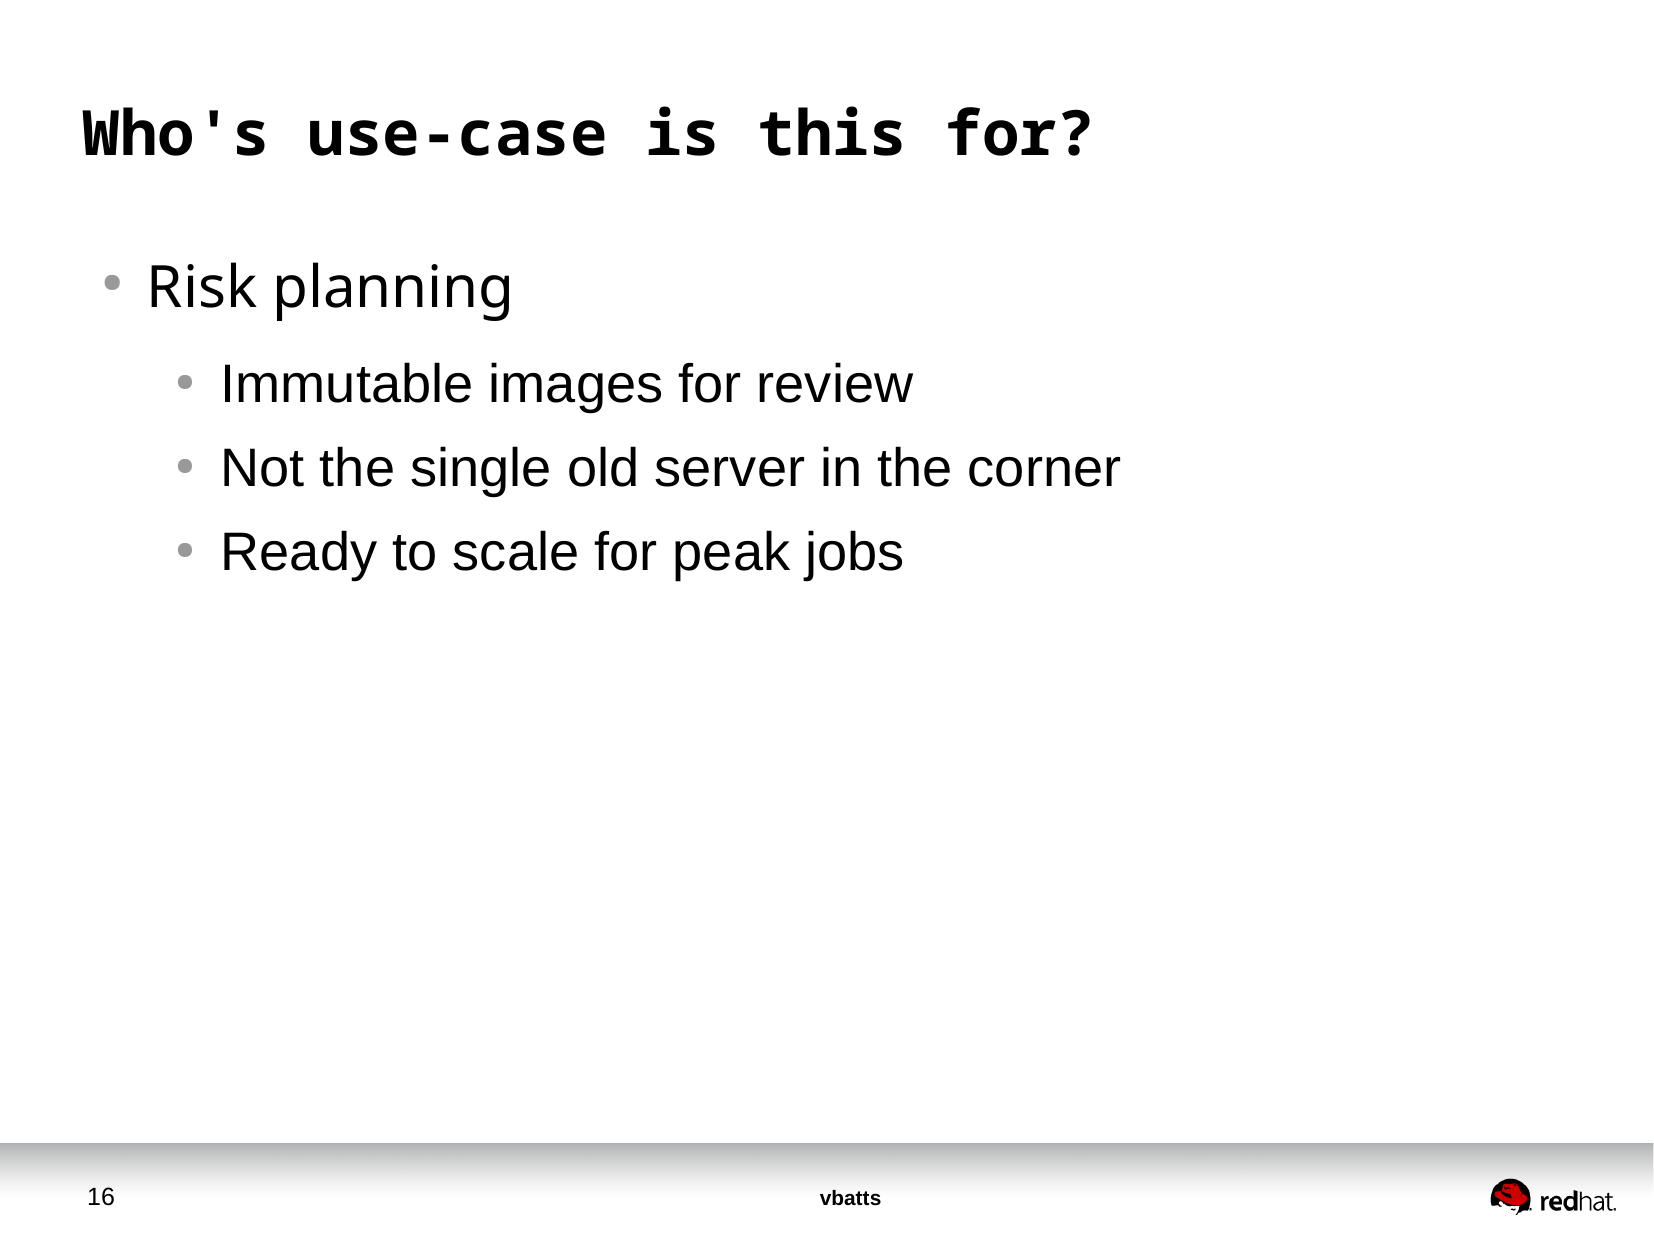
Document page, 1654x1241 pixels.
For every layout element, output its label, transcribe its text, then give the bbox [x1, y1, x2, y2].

title Who's use-case is this for? [82, 37, 1571, 226]
picture [0, 1143, 1654, 1241]
list Risk planning Immutable images for review Not the single old server in the corner Ready to scale for peak jobs [86, 244, 1576, 1039]
